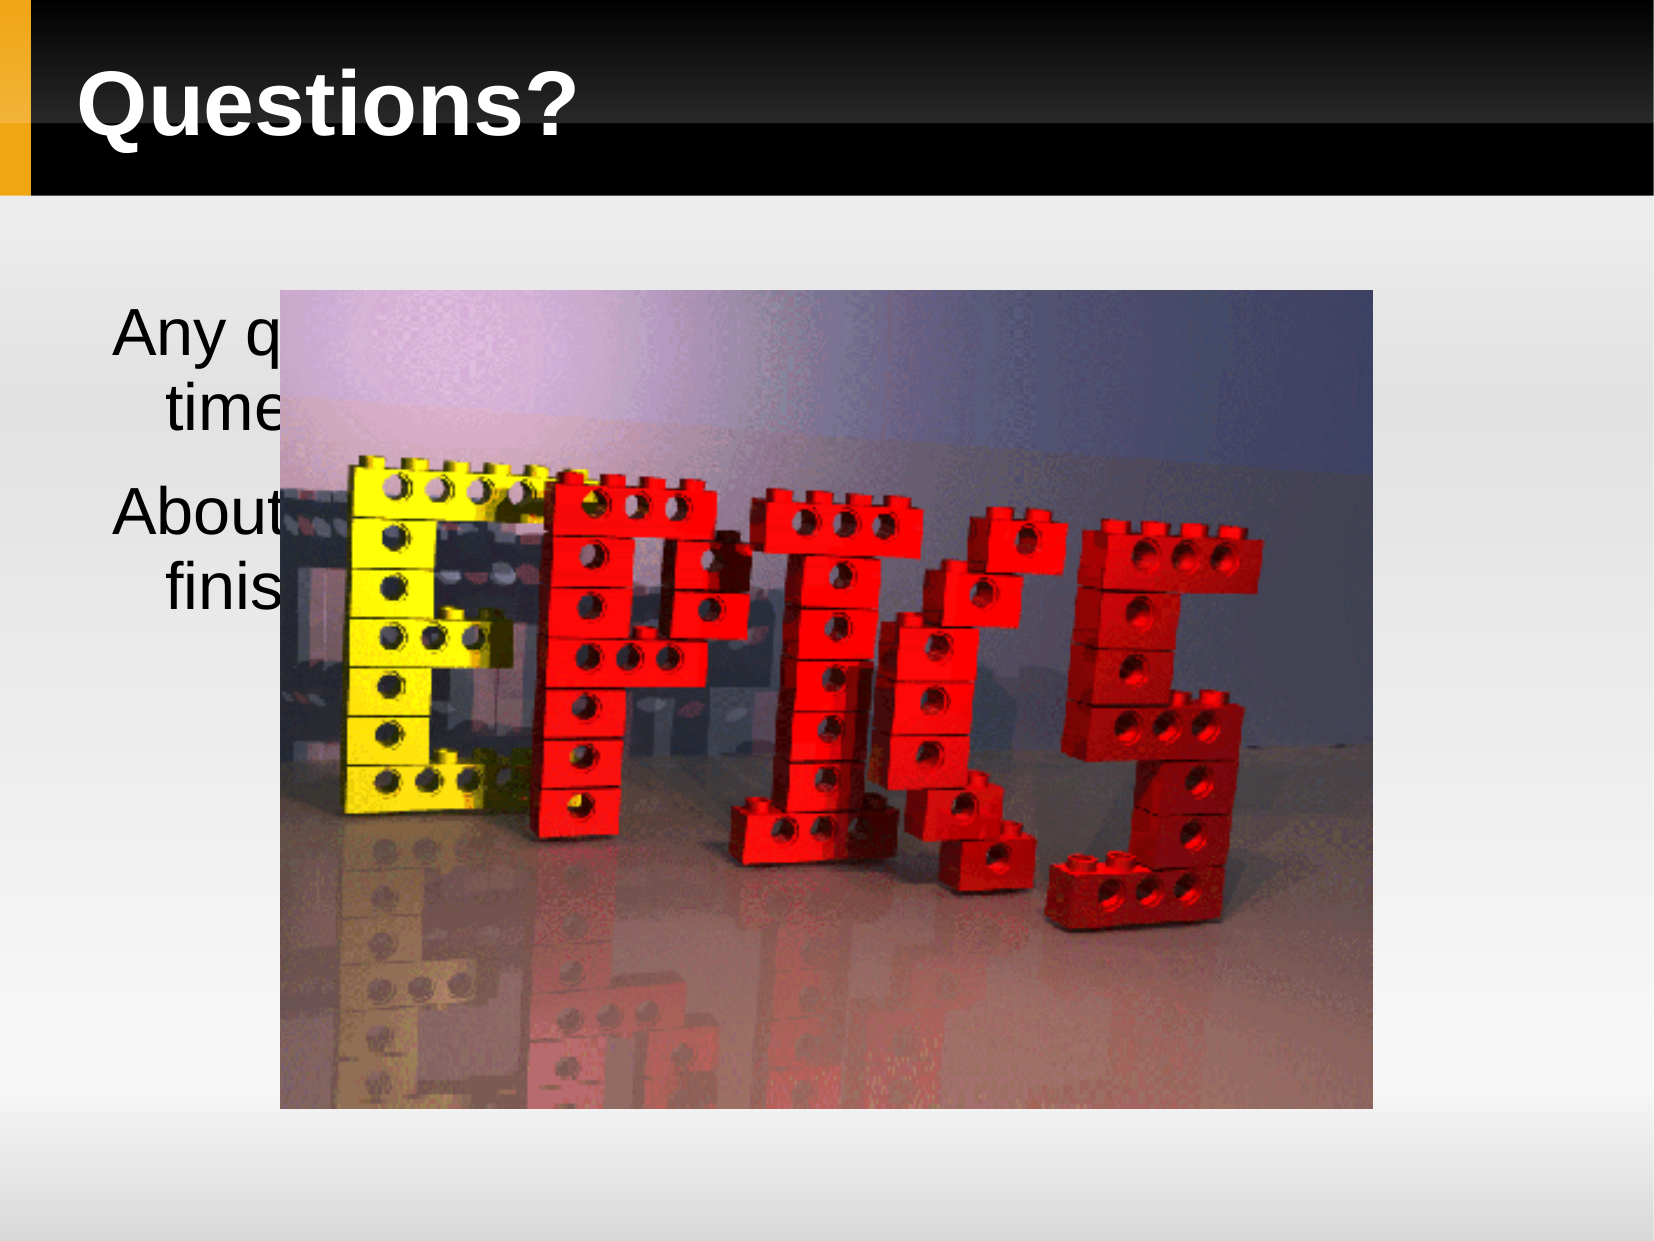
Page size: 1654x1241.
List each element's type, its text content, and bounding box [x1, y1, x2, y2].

title Questions? [76, 0, 1565, 208]
picture [0, 0, 1654, 1241]
list Any questions at this time? About half way to finish :) [94, 295, 821, 1114]
